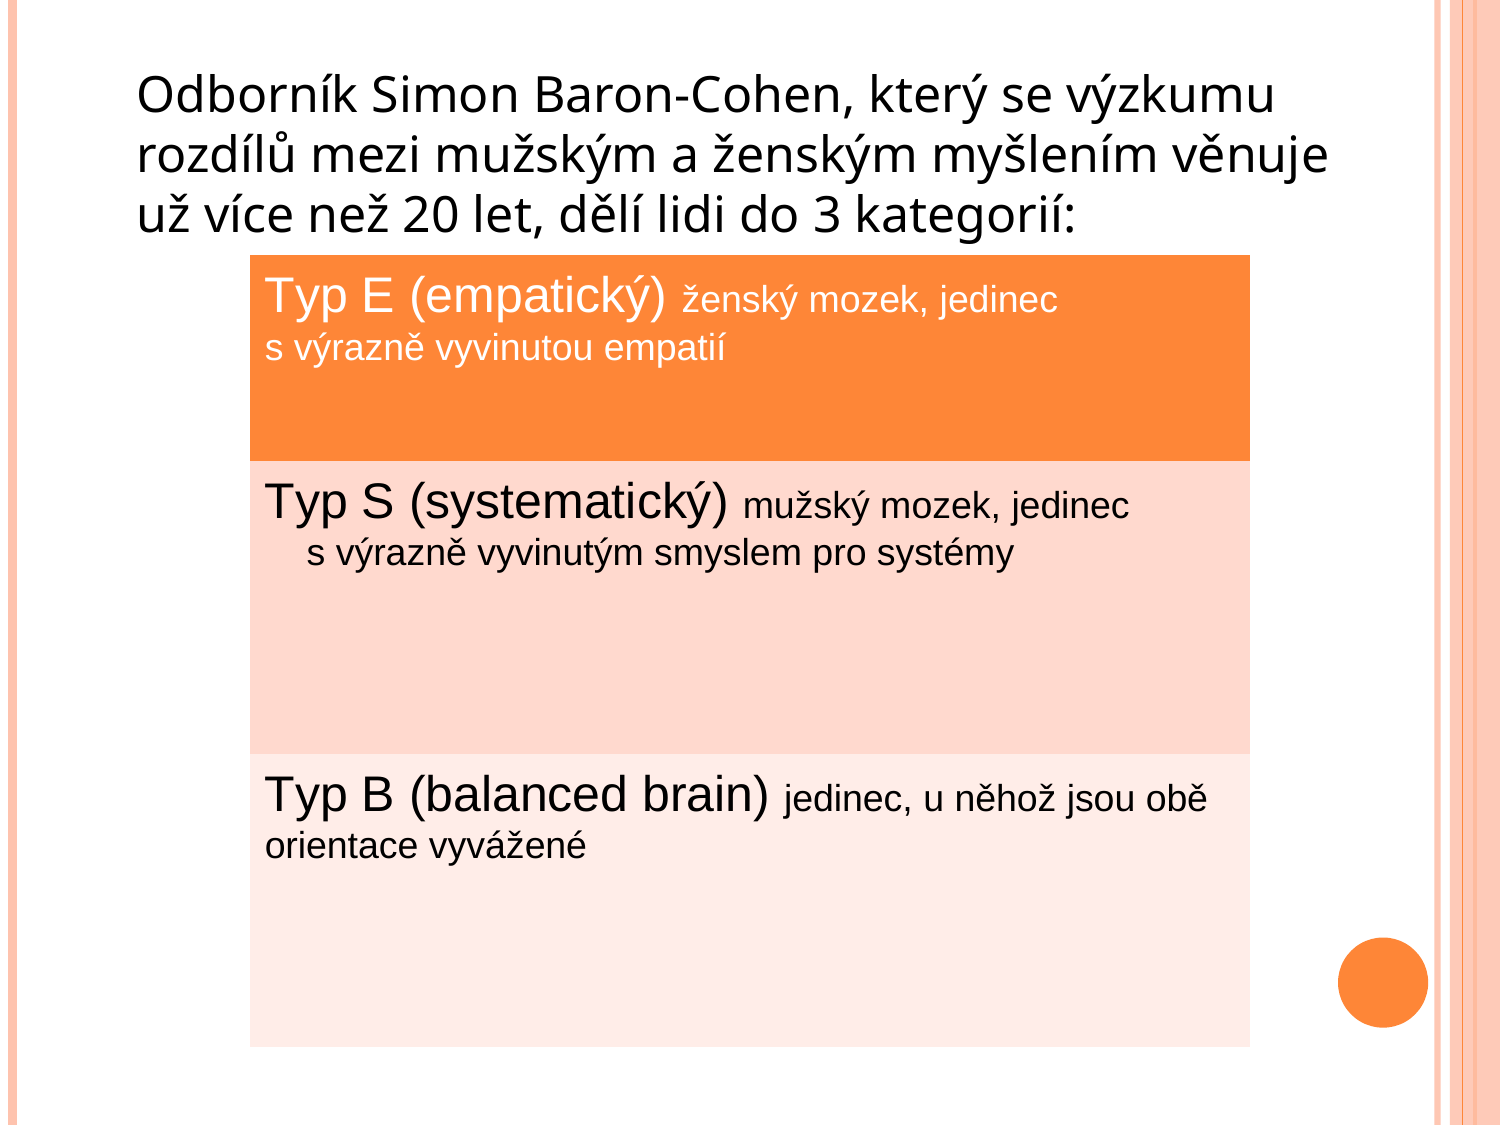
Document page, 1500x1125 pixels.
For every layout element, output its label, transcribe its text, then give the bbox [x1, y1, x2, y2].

table_header Typ E (empatický) ženský mozek, jedinec s výrazně vyvinutou empatií [250, 255, 1250, 461]
list Odborník Simon Baron-Cohen, který se výzkumu rozdílů mezi mužským a ženským myšlením věnuje už více než 20 let, dělí lidi do 3 kategorií: [76, 54, 1365, 1062]
title [74, 44, 1300, 233]
table_cell Typ S (systematický) mužský mozek, jedinec s výrazně vyvinutým smyslem pro systémy [250, 461, 1250, 754]
table_cell Typ B (balanced brain) jedinec, u něhož jsou obě orientace vyvážené [250, 754, 1250, 1047]
